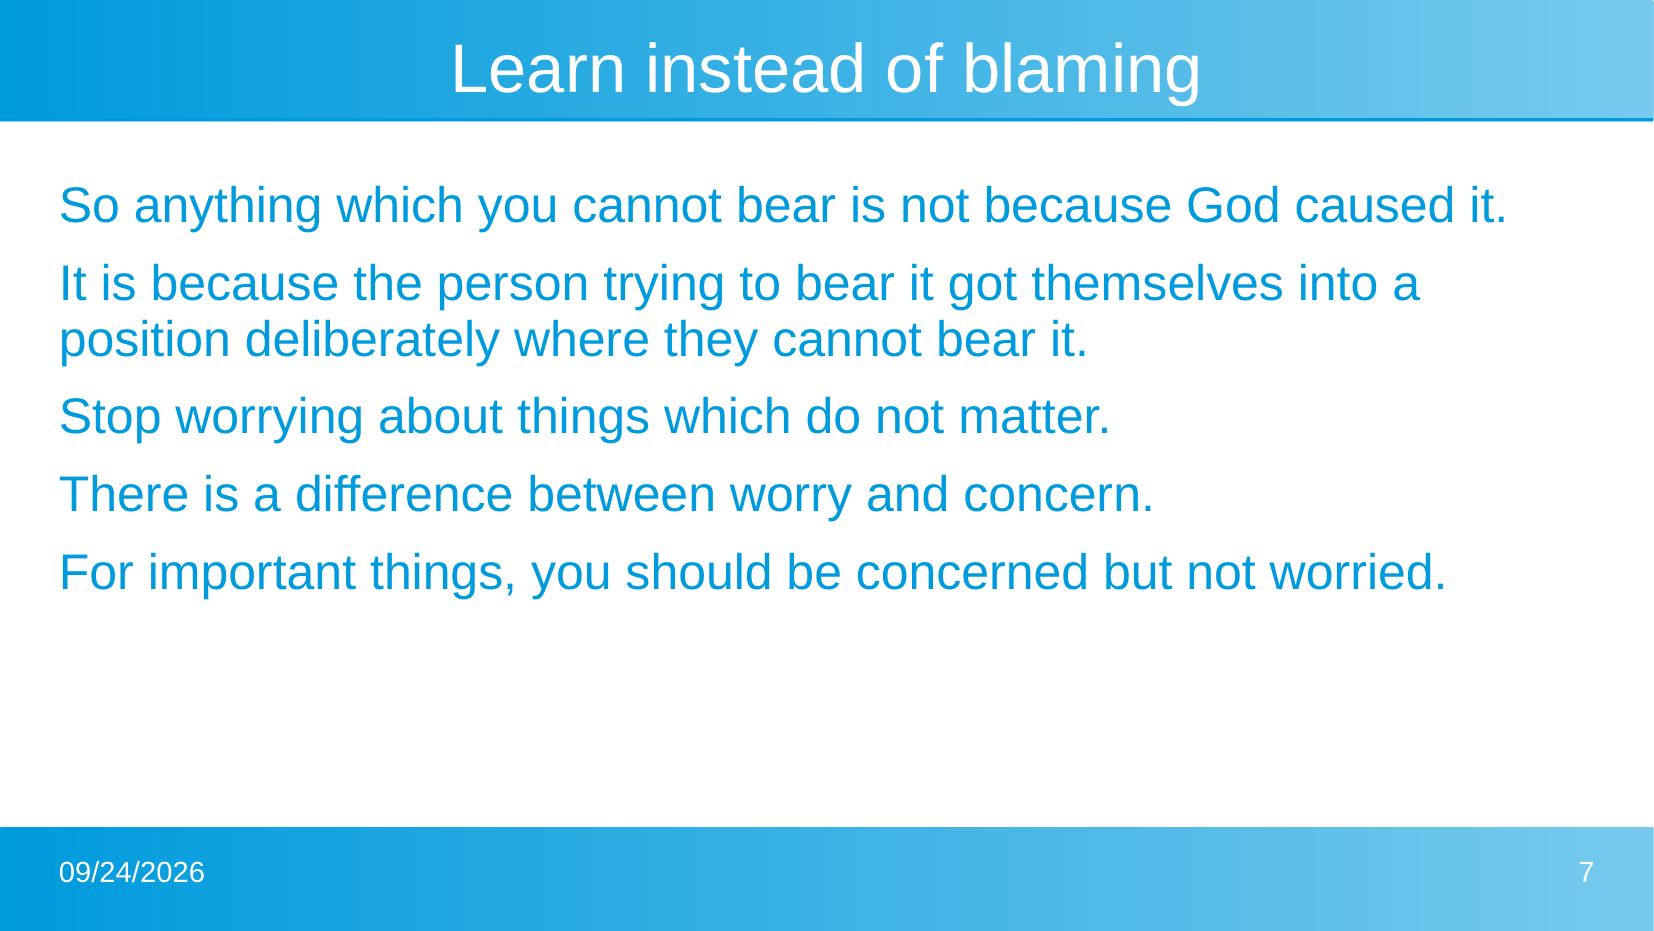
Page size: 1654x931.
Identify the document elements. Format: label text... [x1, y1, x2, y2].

list So anything which you cannot bear is not because God caused it. It is because the person trying to bear it got themselves into a position deliberately where they cannot bear it. Stop worrying about things which do not matter. There is a difference between worry and concern. For important things, you should be concerned but not worried. [59, 177, 1595, 768]
title Learn instead of blaming [59, 29, 1595, 108]
